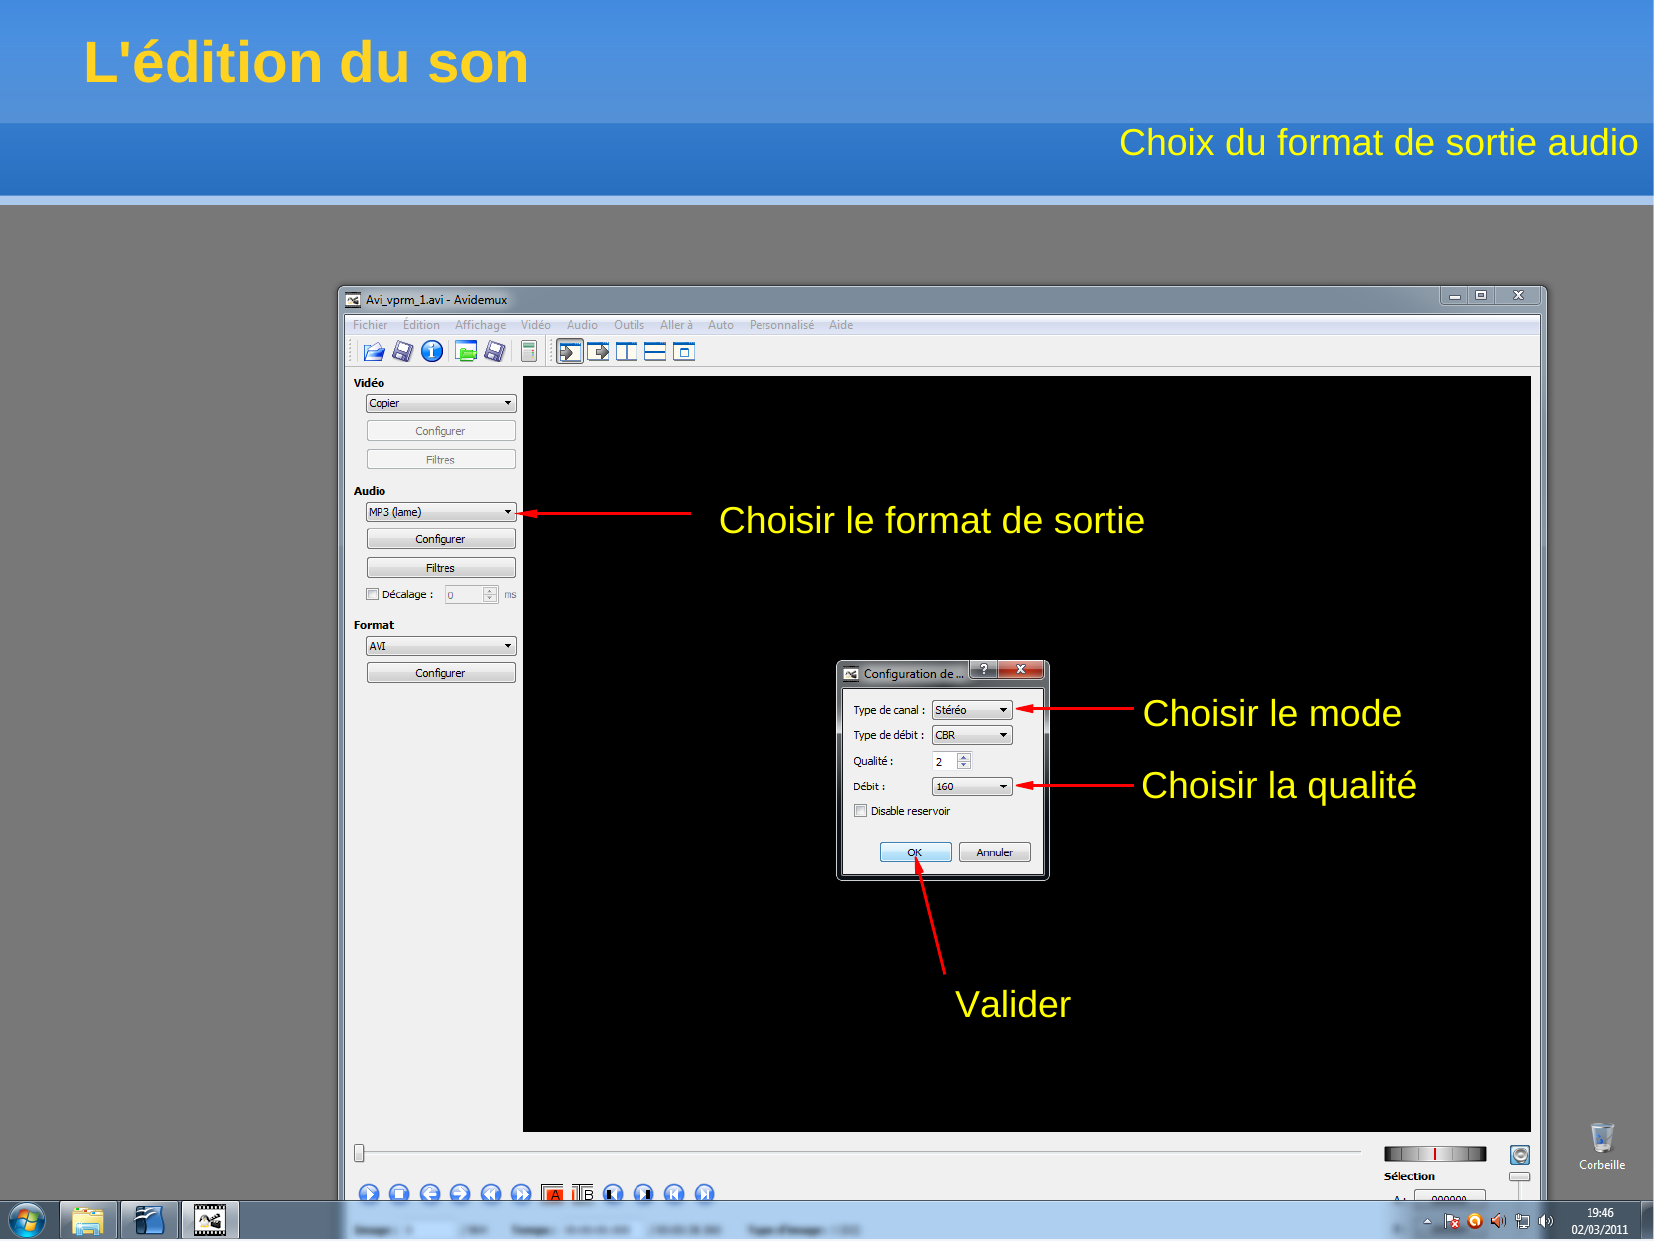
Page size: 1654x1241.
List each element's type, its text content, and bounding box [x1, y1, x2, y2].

picture [0, 0, 1654, 1239]
text_box Choisir le format de sortie [702, 490, 1294, 550]
text_box Valider [938, 974, 1088, 1035]
text_box Choisir le mode [1126, 683, 1419, 743]
text_box Choix du format de sortie audio [1104, 72, 1654, 172]
title L'édition du son [6, 17, 609, 107]
text_box Choisir la qualité [1124, 755, 1434, 816]
